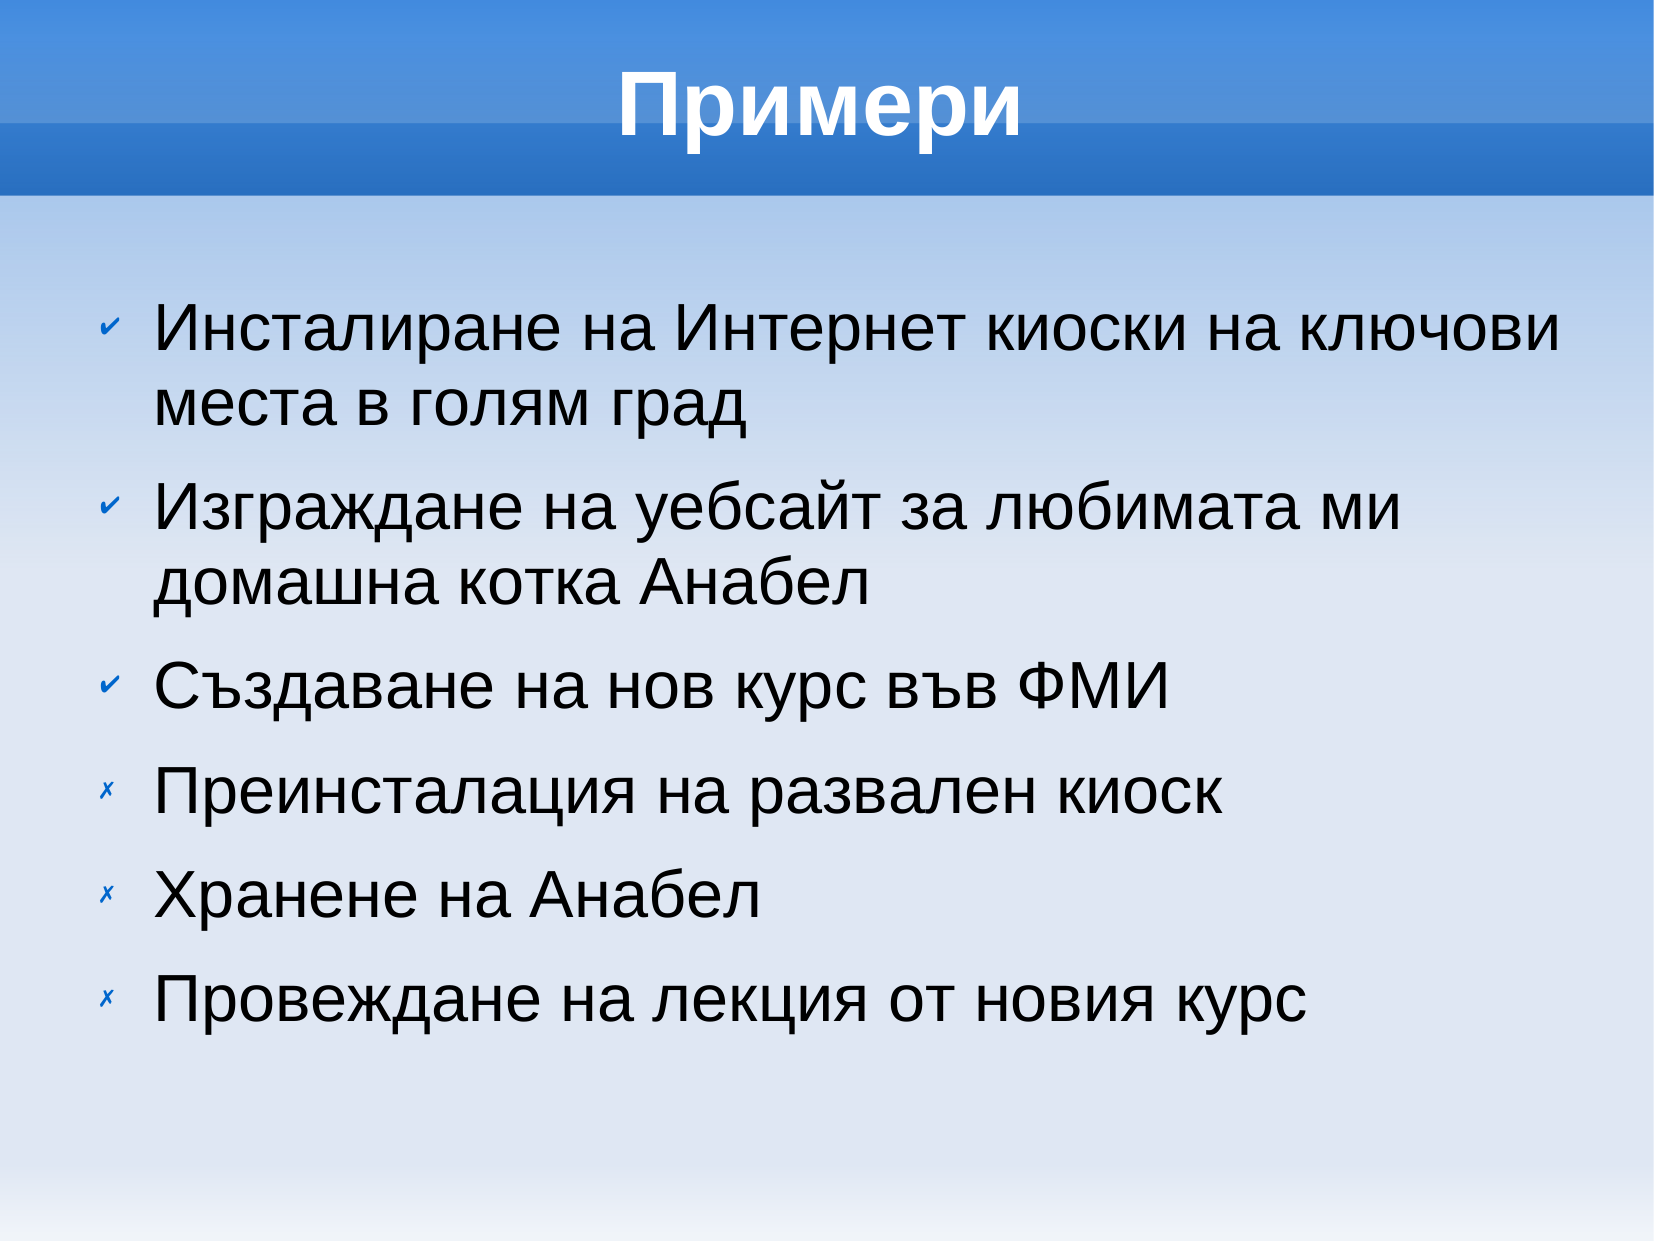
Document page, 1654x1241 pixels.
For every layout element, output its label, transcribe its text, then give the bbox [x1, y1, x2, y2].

title Примери [76, 7, 1565, 200]
picture [0, 0, 1654, 1241]
list Инсталиране на Интернет киоски на ключови места в голям град Изграждане на уебсайт за любимата ми домашна котка Анабел Създаване на нов курс във ФМИ Преинсталация на развален киоск Хранене на Анабел Провеждане на лекция от новия курс [82, 290, 1571, 1094]
